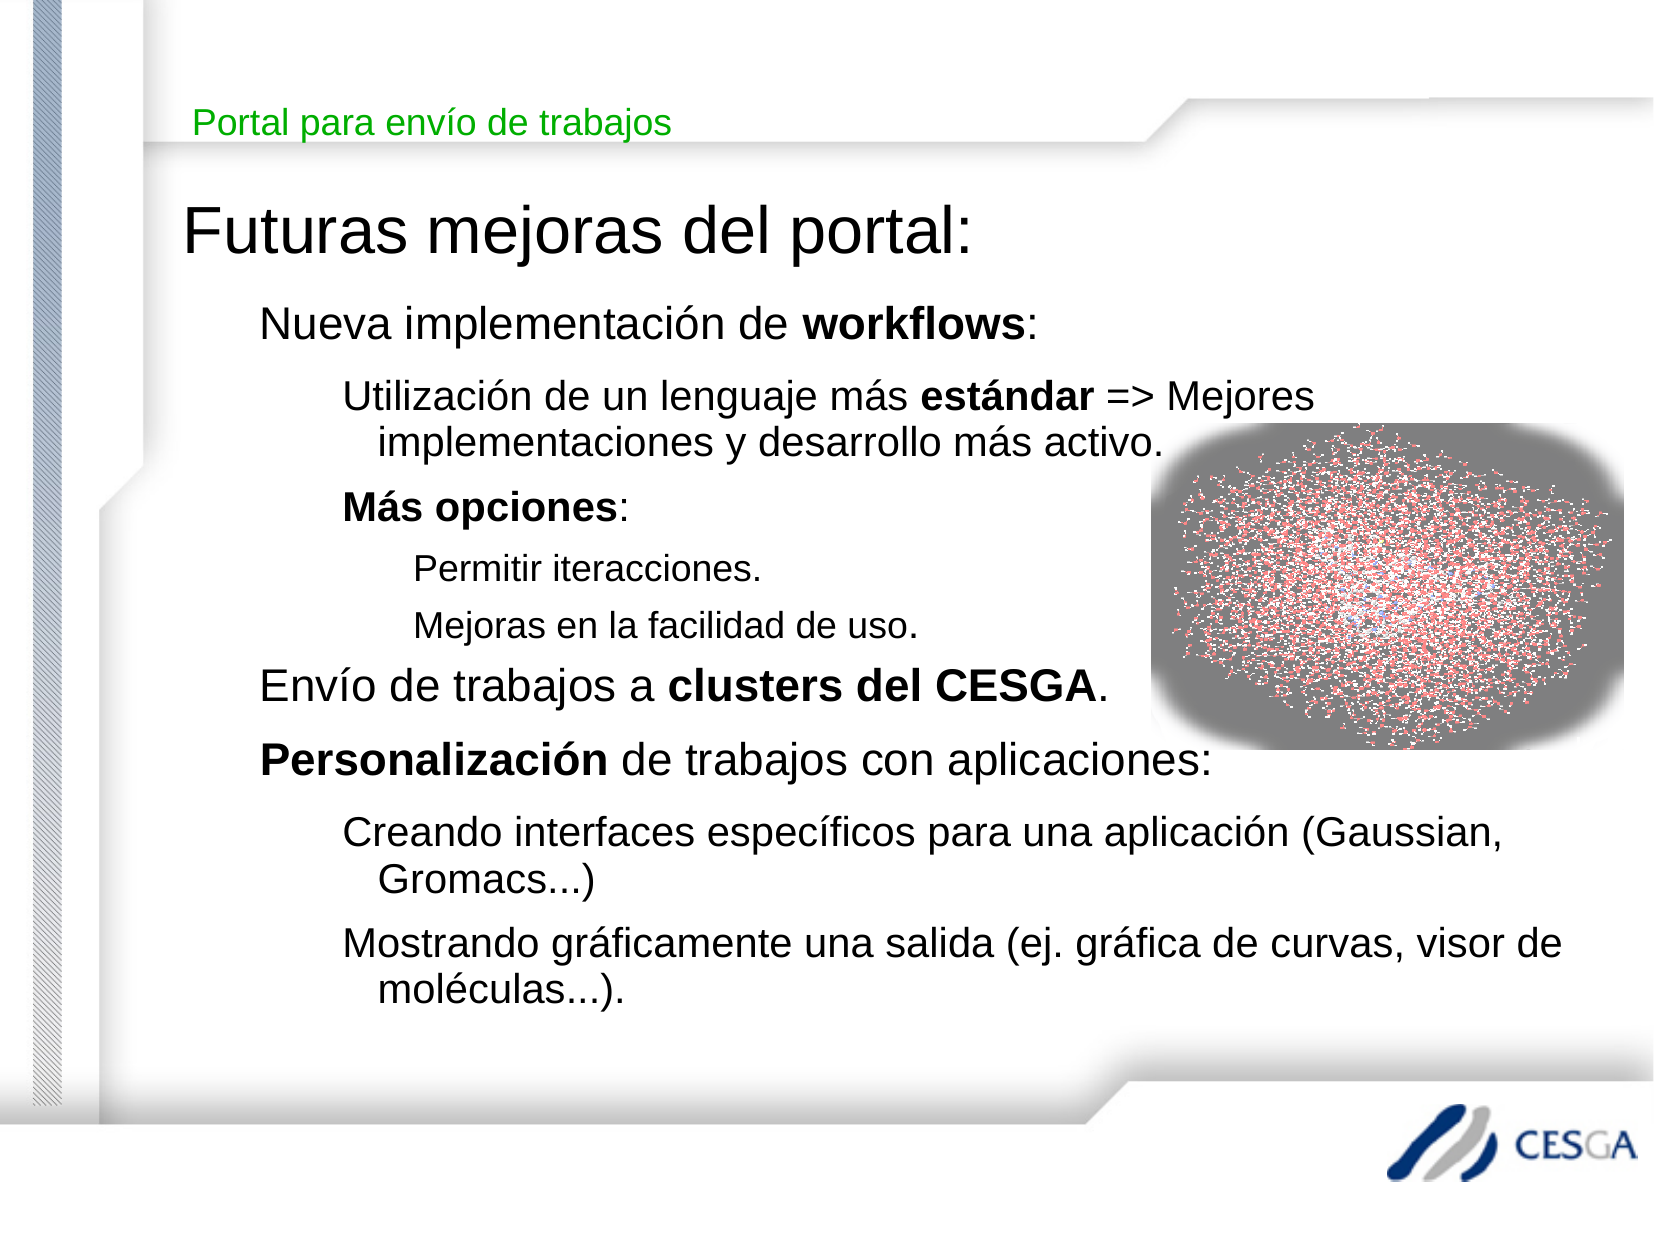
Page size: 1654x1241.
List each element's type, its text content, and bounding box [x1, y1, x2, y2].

text_box Futuras mejoras del portal: Nueva implementación de workflows: Utilización de un lenguaje más estándar => Mejores implementaciones y desarrollo más activo. Más opciones: Permitir iteracciones. Mejoras en la facilidad de uso. Envío de trabajos a clusters del CESGA. Personalización de trabajos con aplicaciones: Creando interfaces específicos para una aplicación (Gaussian, Gromacs...)‏ Mostrando gráficamente una salida (ej. gráfica de curvas, visor de moléculas...). [165, 194, 1654, 1023]
picture [0, 0, 1654, 1241]
text_box Portal para envío de trabajos [177, 88, 739, 151]
